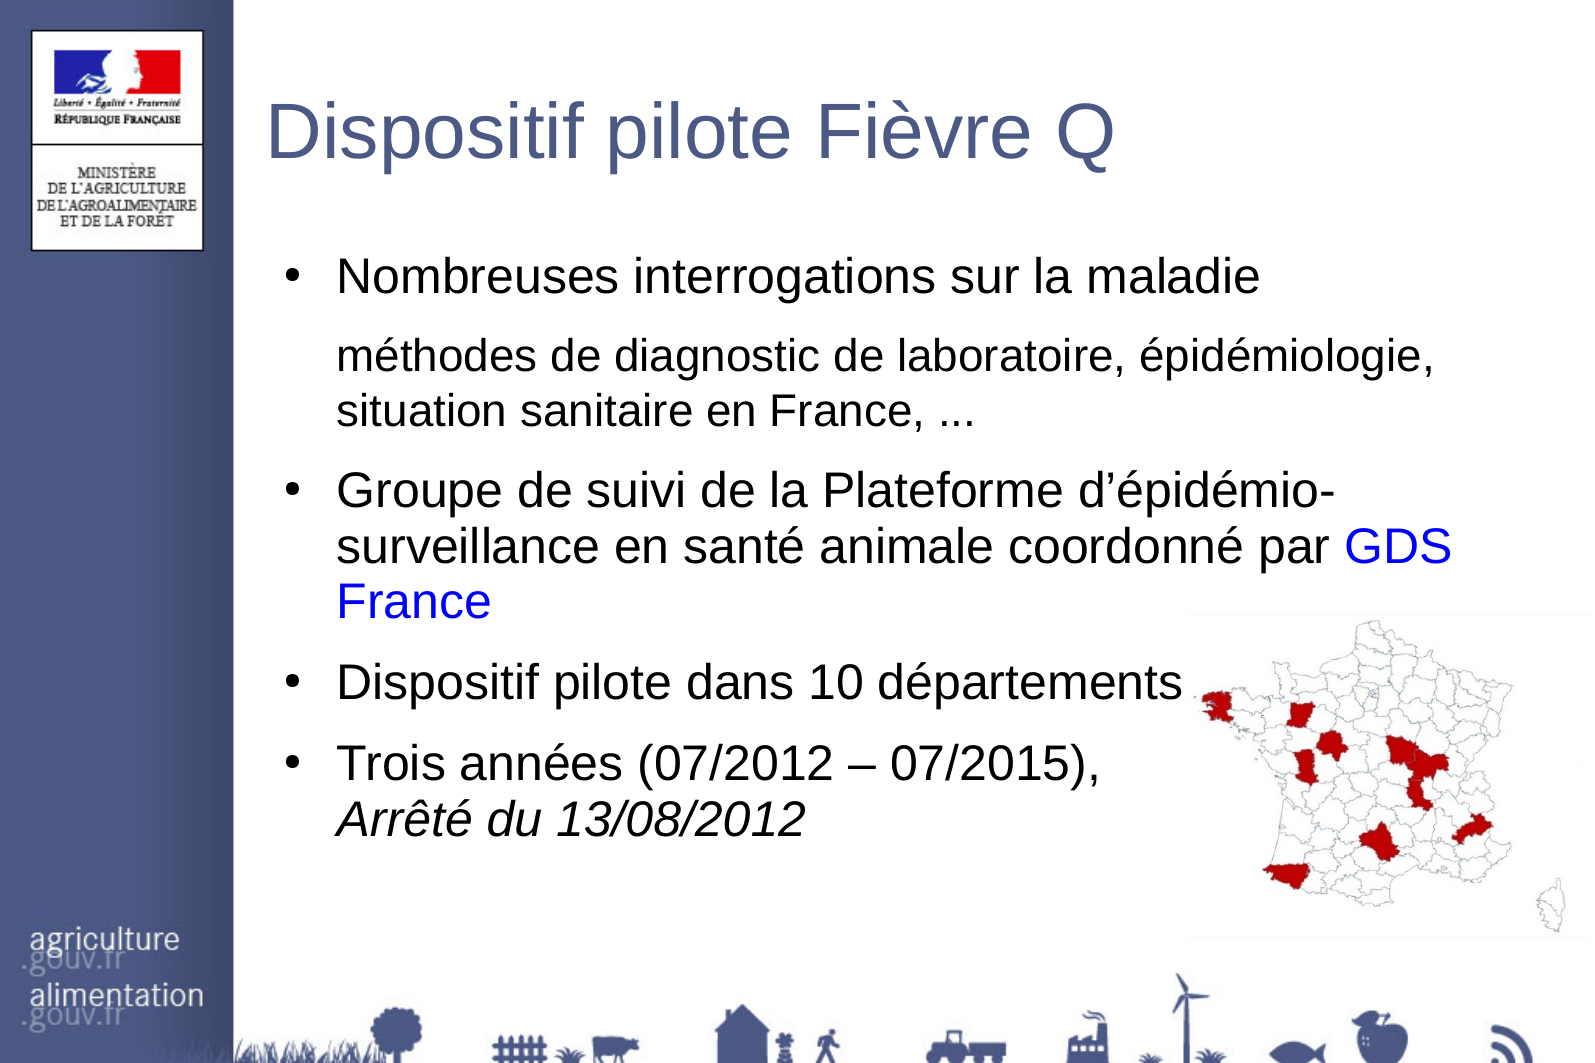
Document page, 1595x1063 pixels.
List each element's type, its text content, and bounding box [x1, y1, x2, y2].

list Nombreuses interrogations sur la maladie méthodes de diagnostic de laboratoire, épidémiologie, situation sanitaire en France, ... Groupe de suivi de la Plateforme d’épidémio-surveillance en santé animale coordonné par GDS France Dispositif pilote dans 10 départements Trois années (07/2012 – 07/2015), Arrêté du 13/08/2012 [265, 248, 1536, 951]
picture [0, 0, 1595, 1063]
title Dispositif pilote Fièvre Q [265, 42, 1536, 220]
